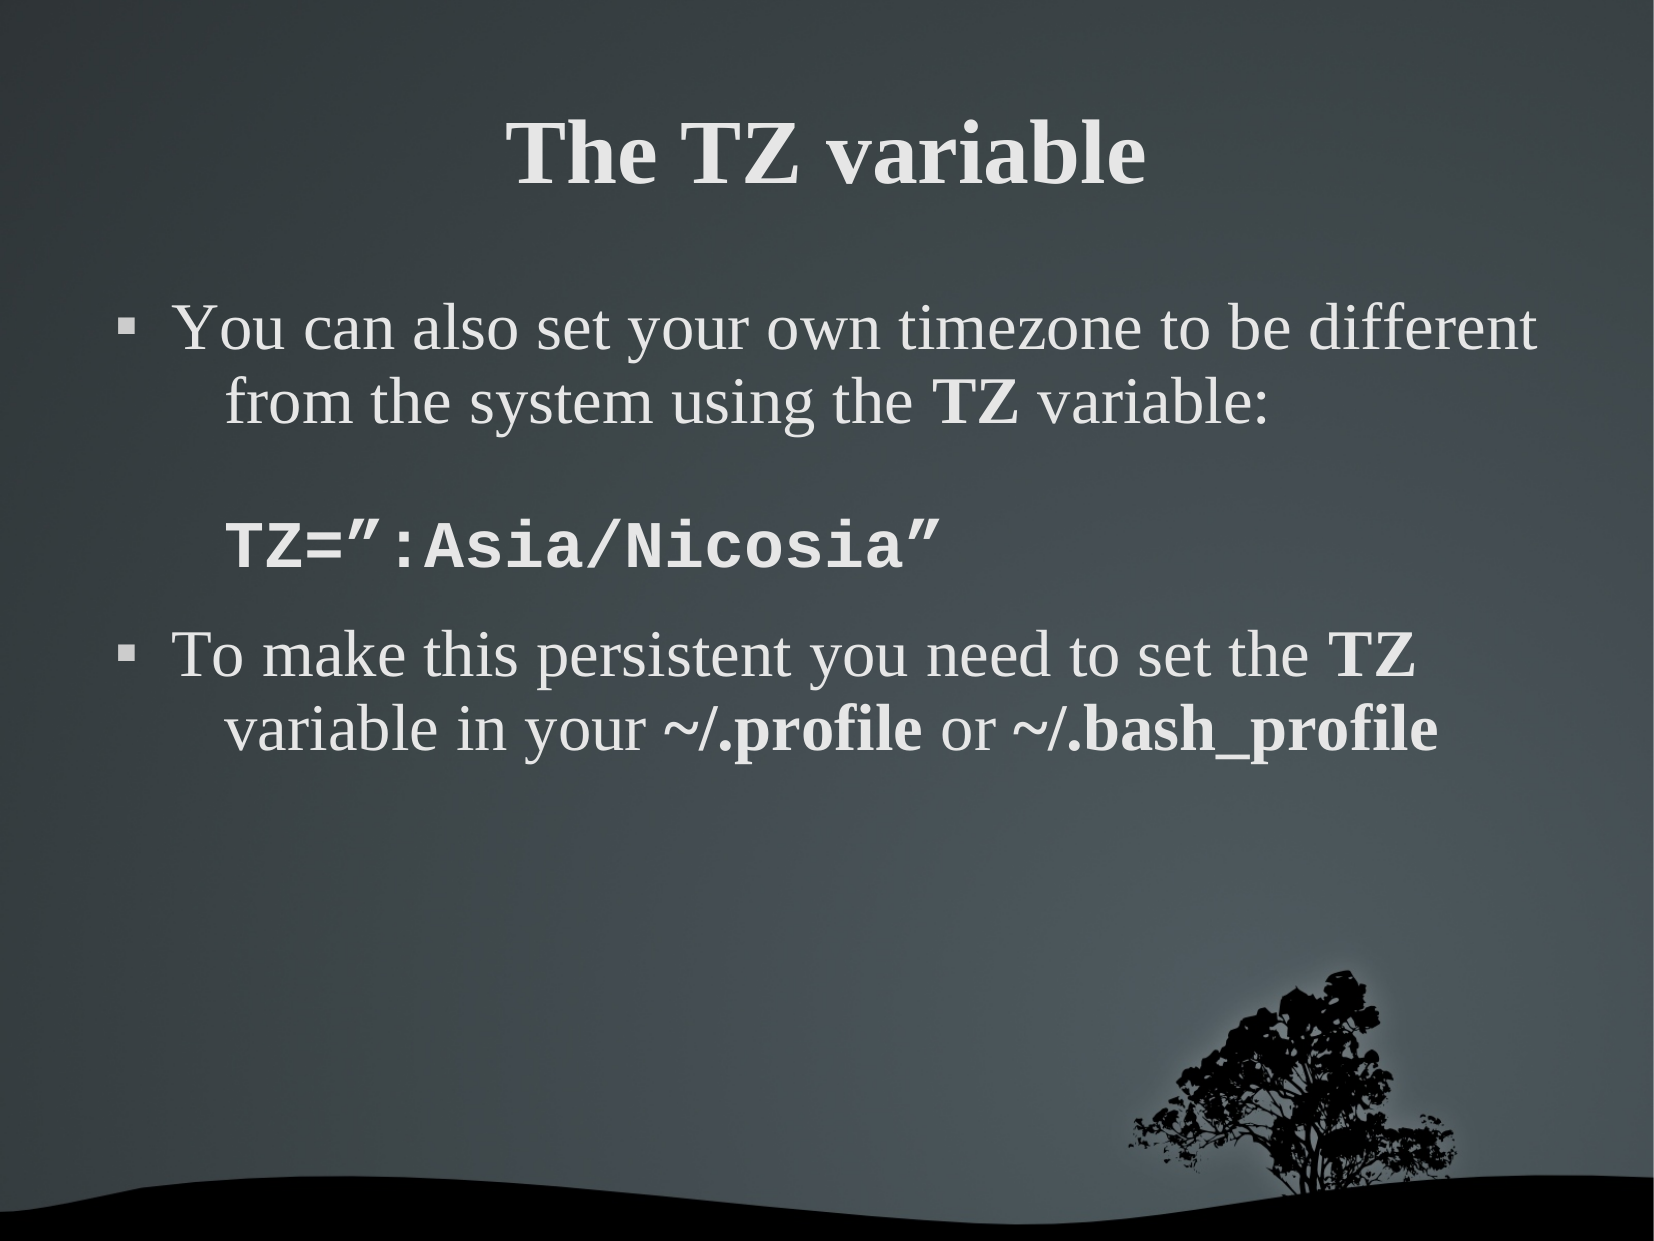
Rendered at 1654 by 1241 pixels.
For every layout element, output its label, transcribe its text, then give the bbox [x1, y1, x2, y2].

list You can also set your own timezone to be different from the system using the TZ variable: TZ=”:Asia/Nicosia” To make this persistent you need to set the ΤΖ variable in your ~/.profile or ~/.bash_profile [82, 290, 1571, 1109]
picture [0, 0, 1654, 1241]
title The TZ variable [82, 49, 1571, 257]
